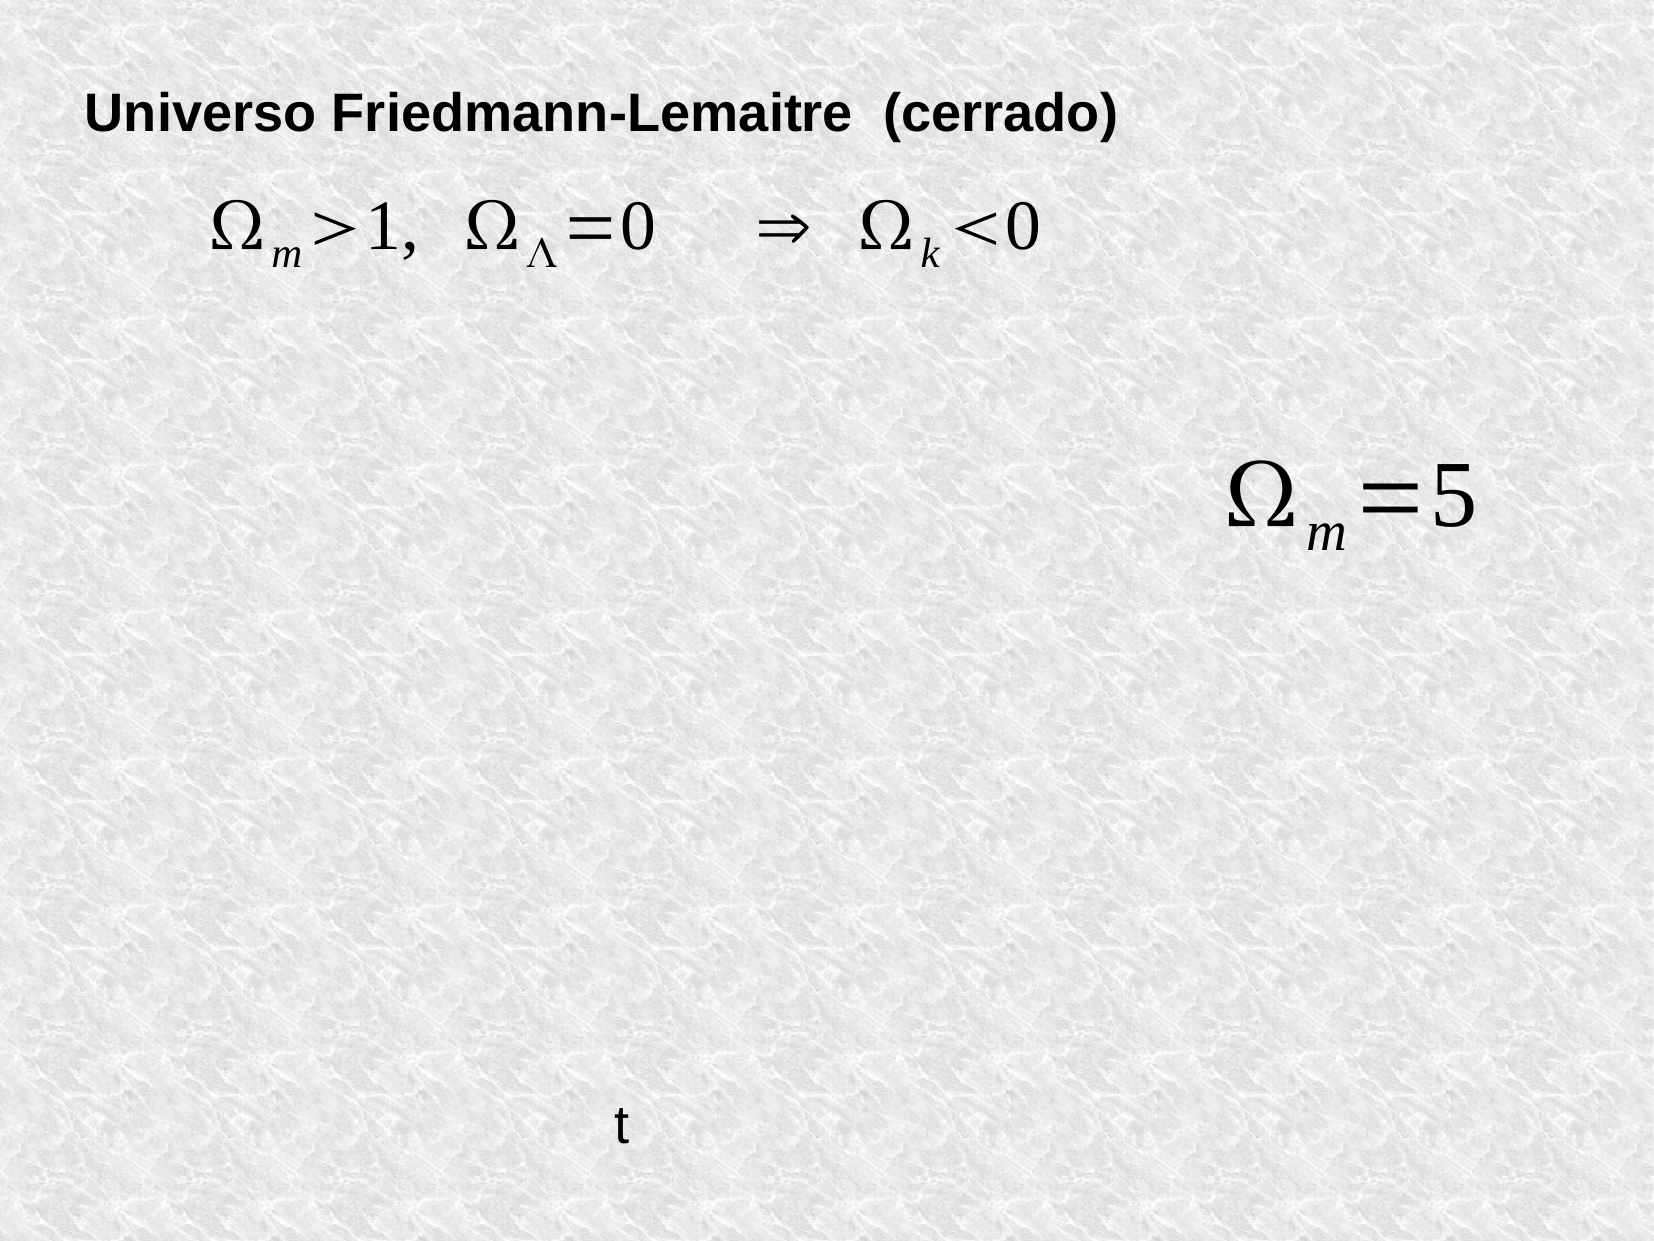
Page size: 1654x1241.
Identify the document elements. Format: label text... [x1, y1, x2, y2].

text_box t [600, 1087, 645, 1168]
chart [1200, 443, 1501, 563]
picture [0, 0, 1654, 1241]
text_box Universo Friedmann-Lemaitre (cerrado) [70, 75, 1057, 161]
chart [190, 187, 1060, 277]
